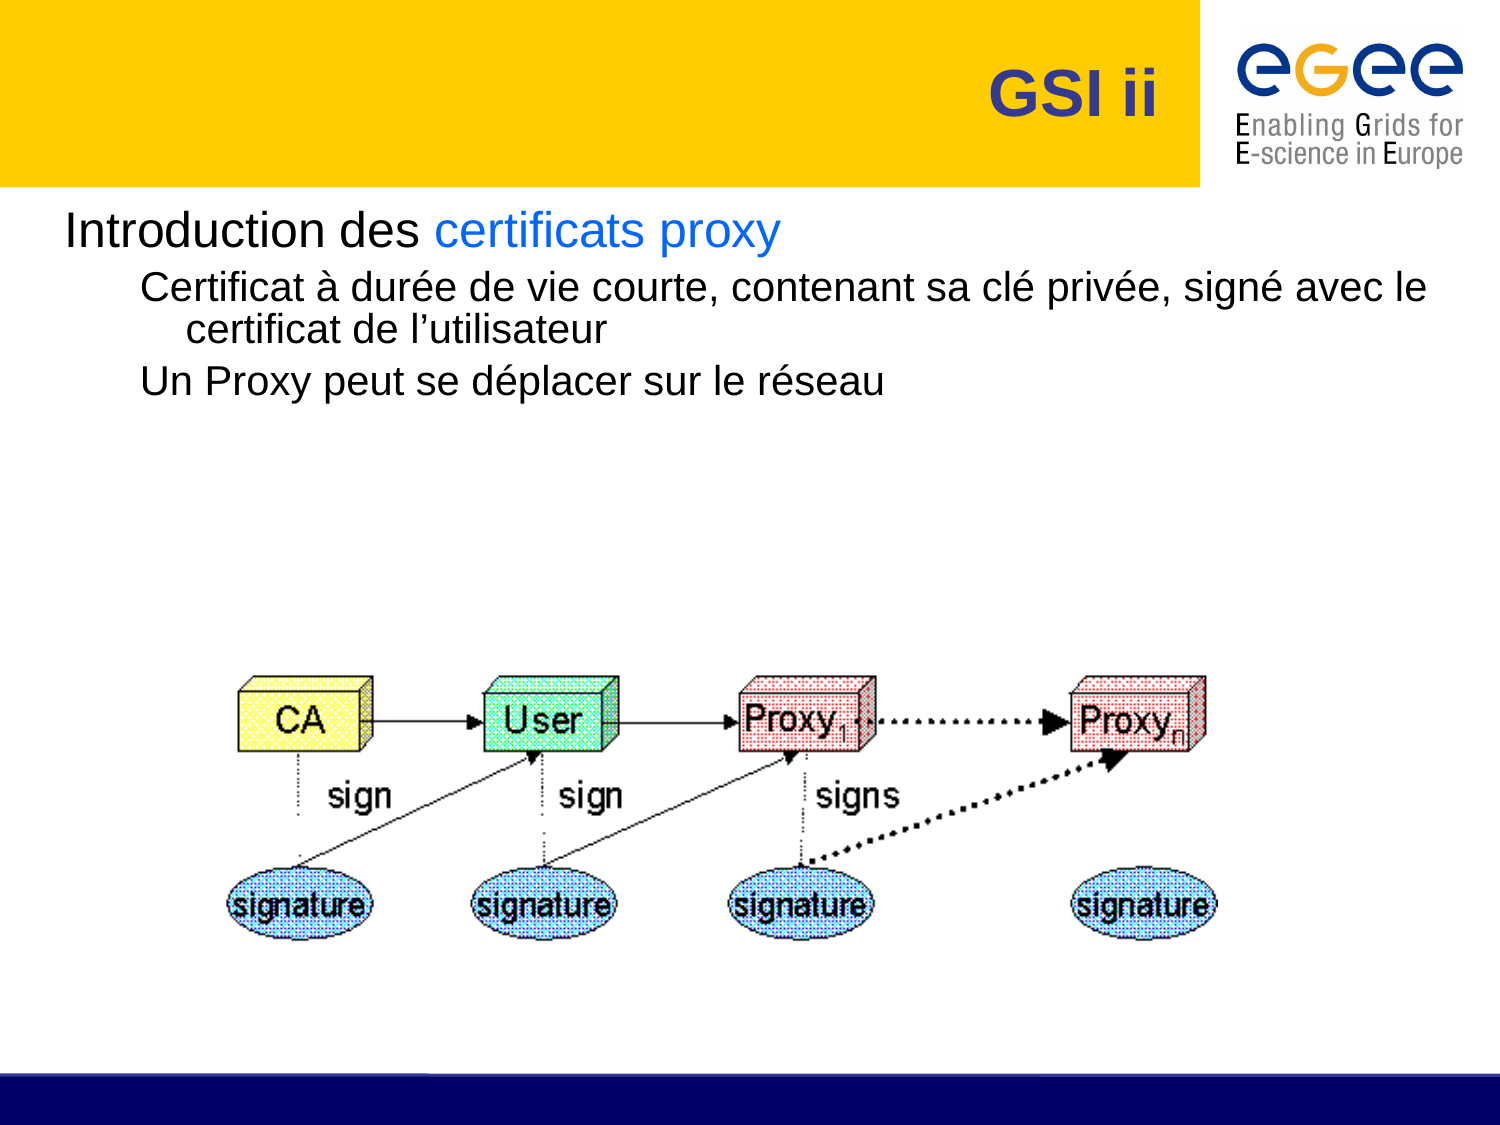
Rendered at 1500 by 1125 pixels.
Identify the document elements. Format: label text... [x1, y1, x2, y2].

title GSI ii [12, 35, 1174, 152]
picture [1237, 24, 1463, 169]
picture [225, 674, 1218, 943]
list Introduction des certificats proxy Certificat à durée de vie courte, contenant sa clé privée, signé avec le certificat de l’utilisateur Un Proxy peut se déplacer sur le réseau [50, 200, 1462, 1012]
